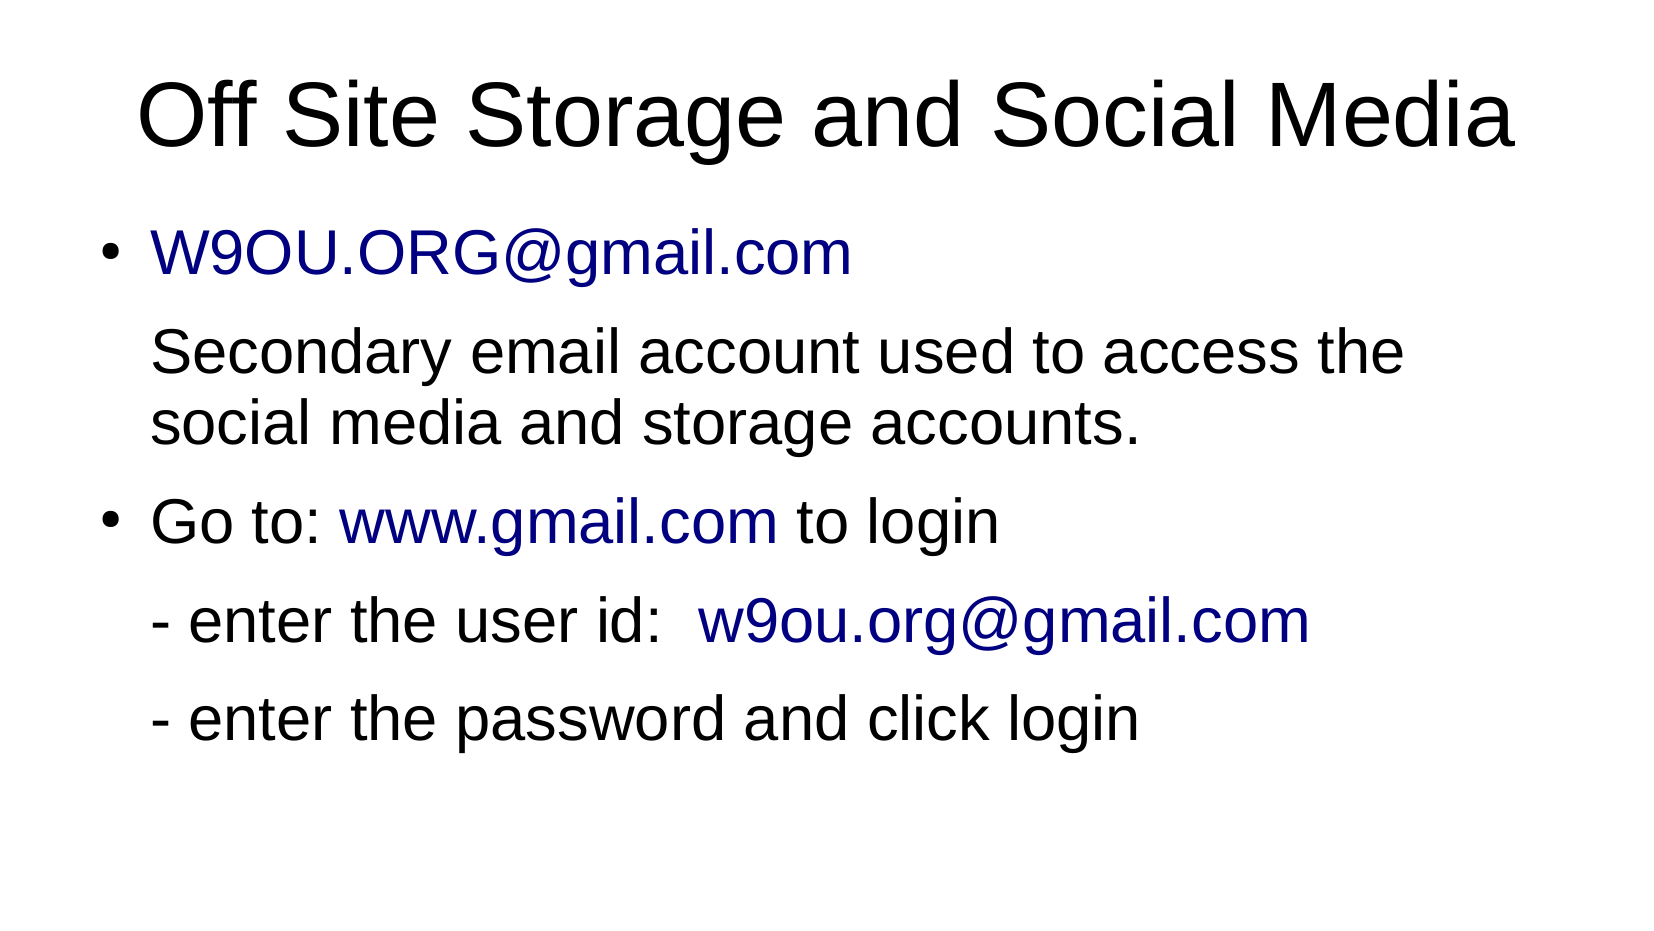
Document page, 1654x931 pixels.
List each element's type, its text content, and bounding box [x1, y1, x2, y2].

title Off Site Storage and Social Media [82, 37, 1571, 193]
list W9OU.ORG@gmail.com Secondary email account used to access the social media and storage accounts. Go to: www.gmail.com to login - enter the user id: w9ou.org@gmail.com - enter the password and click login [82, 217, 1571, 758]
